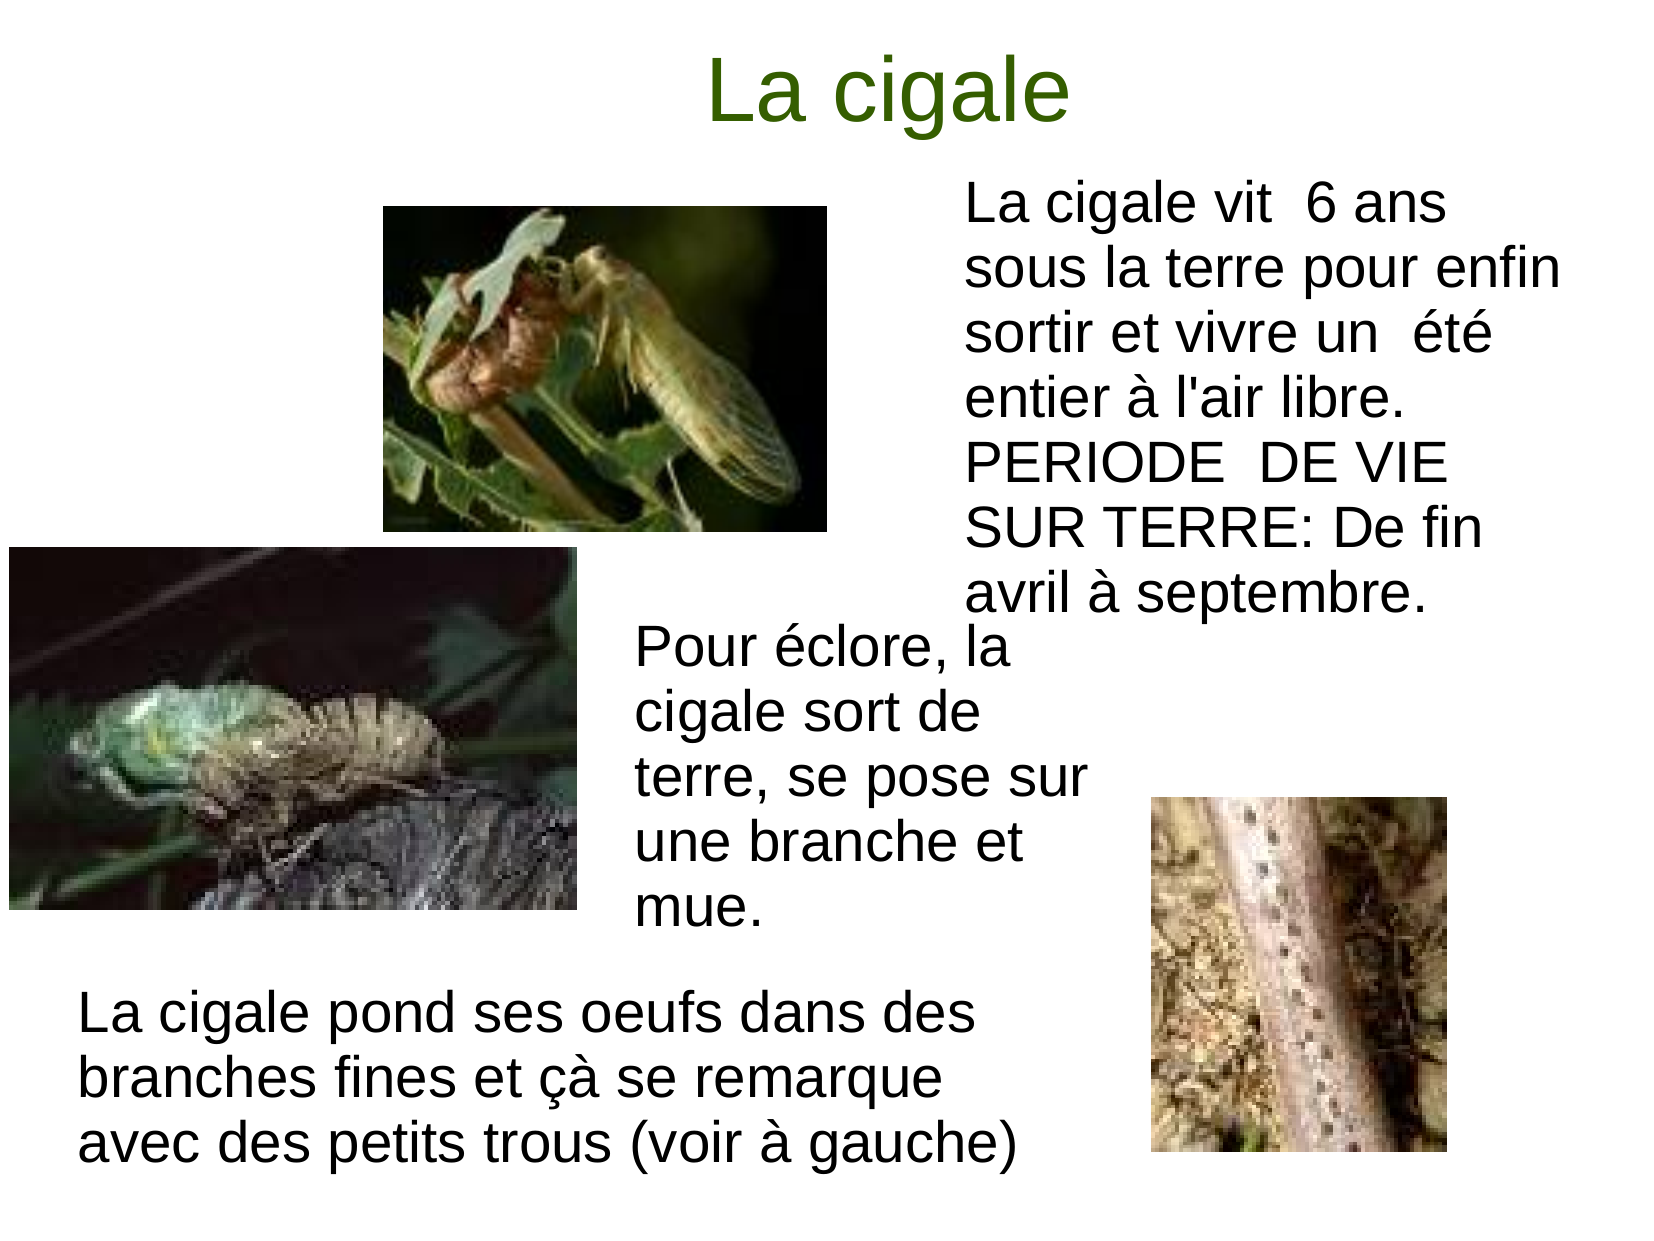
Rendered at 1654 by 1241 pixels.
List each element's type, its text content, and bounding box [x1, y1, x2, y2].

text_box La cigale pond ses oeufs dans des branches fines et çà se remarque avec des petits trous (voir à gauche) [63, 971, 1093, 1182]
title La cigale [354, 29, 1424, 150]
picture [1151, 797, 1447, 1152]
picture [383, 206, 827, 532]
text_box Pour éclore, la cigale sort de terre, se pose sur une branche et mue. [620, 606, 1144, 945]
text_box La cigale vit 6 ans sous la terre pour enfin sortir et vivre un été entier à l'air libre. PERIODE DE VIE SUR TERRE: De fin avril à septembre. [949, 162, 1600, 631]
picture [9, 547, 577, 910]
